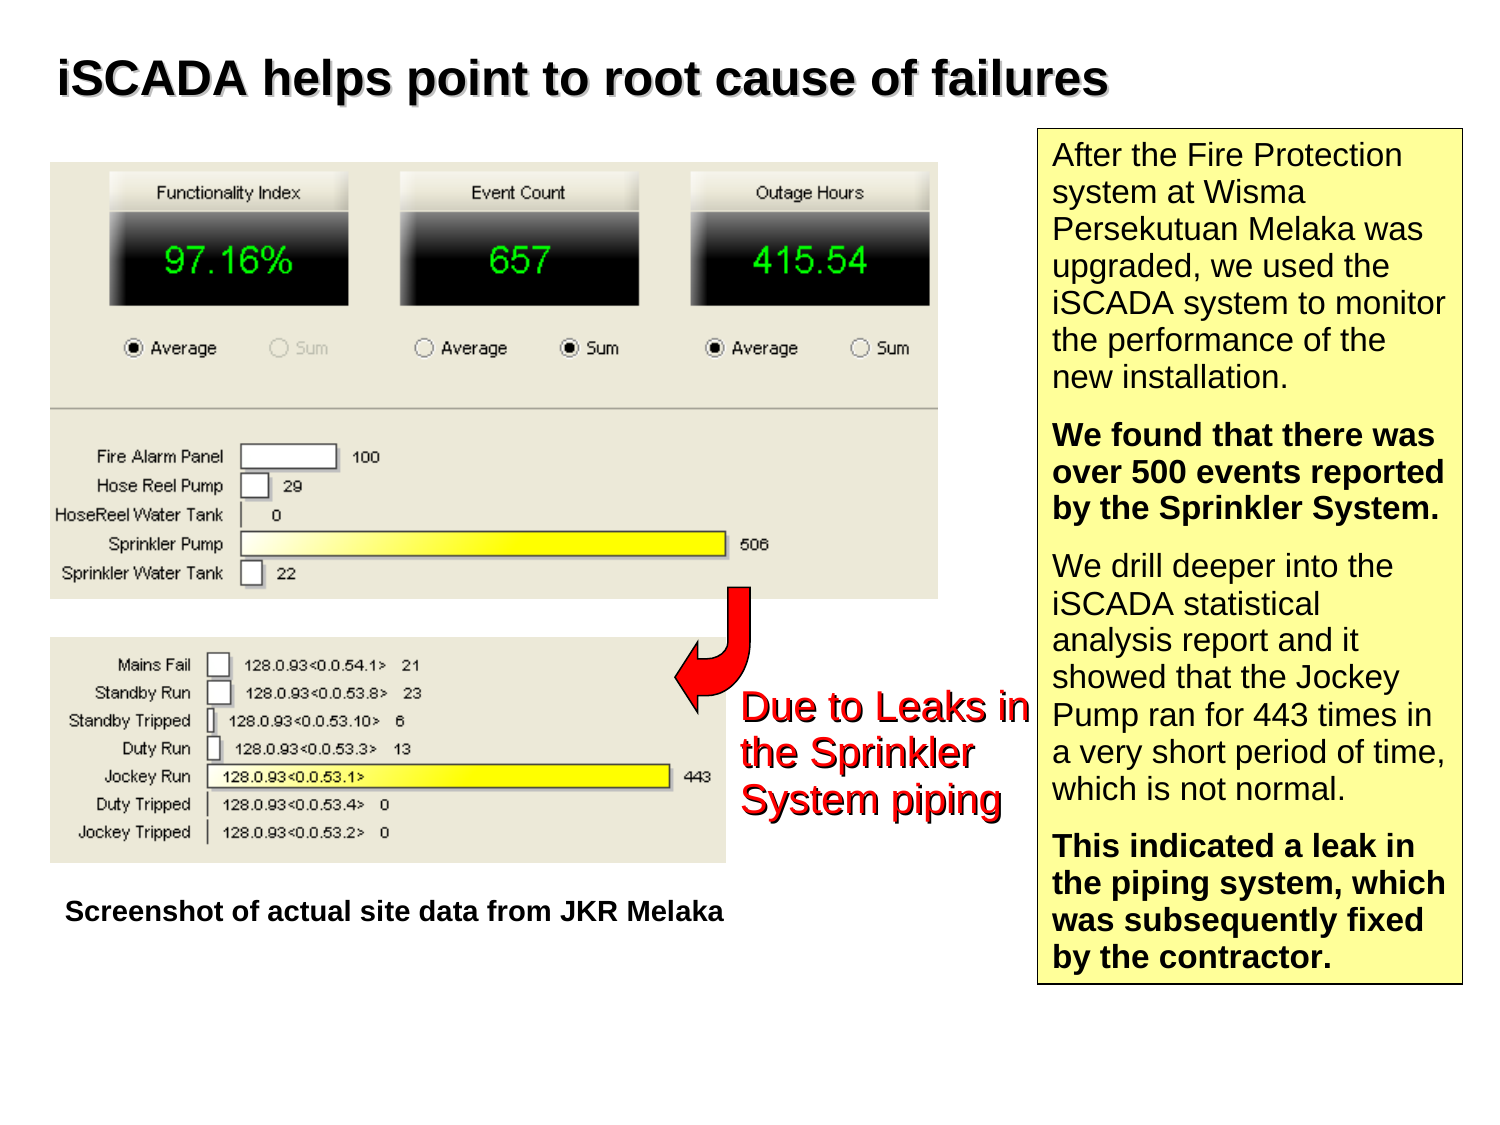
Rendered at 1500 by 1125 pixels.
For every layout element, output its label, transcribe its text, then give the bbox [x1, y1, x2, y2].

text_box [674, 587, 751, 713]
text_box Screenshot of actual site data from JKR Melaka [50, 887, 776, 936]
text_box Due to Leaks in the Sprinkler System piping [724, 675, 1037, 830]
picture [50, 637, 726, 863]
text_box iSCADA helps point to root cause of failures [27, 42, 1500, 114]
picture [50, 162, 938, 599]
text_box After the Fire Protection system at Wisma Persekutuan Melaka was upgraded, we used the iSCADA system to monitor the performance of the new installation. We found that there was over 500 events reported by the Sprinkler System. We drill deeper into the iSCADA statistical analysis report and it showed that the Jockey Pump ran for 443 times in a very short period of time, which is not normal. This indicated a leak in the piping system, which was subsequently fixed by the contractor. [1037, 128, 1463, 984]
